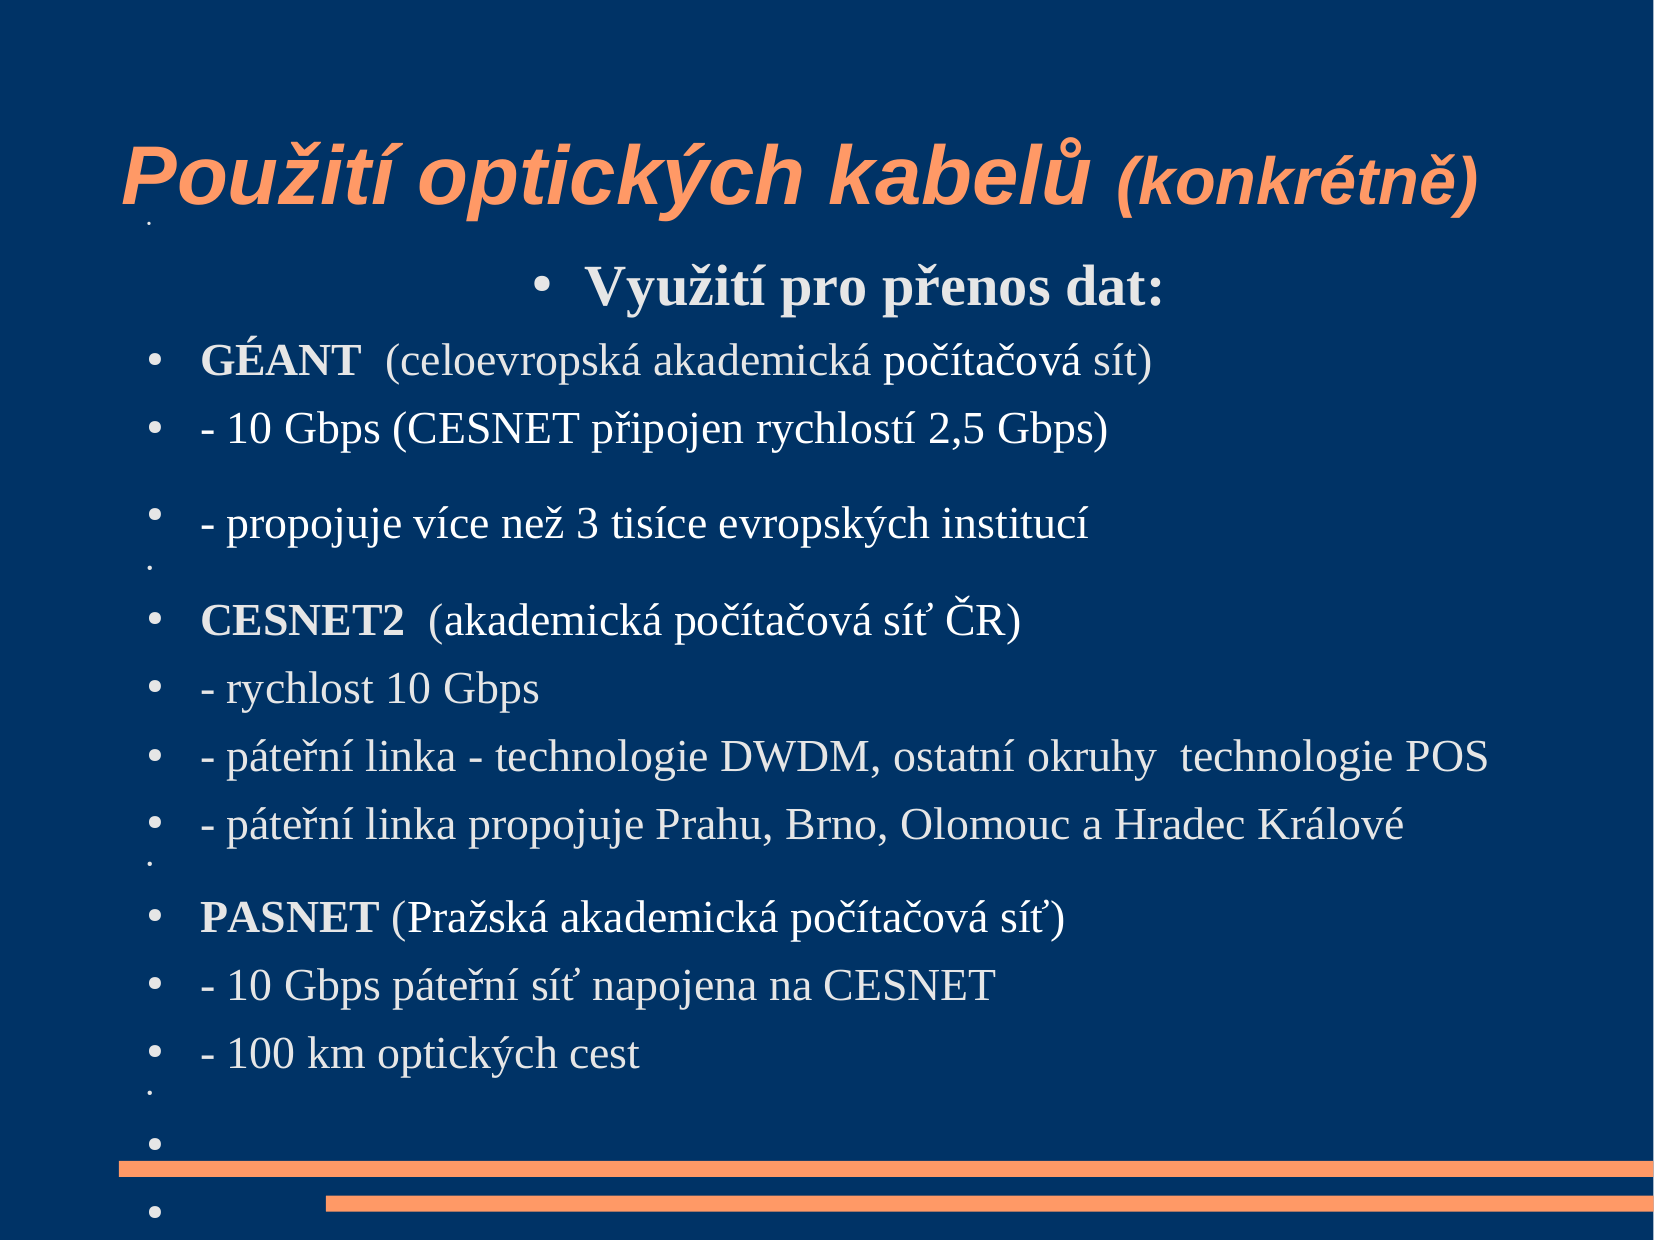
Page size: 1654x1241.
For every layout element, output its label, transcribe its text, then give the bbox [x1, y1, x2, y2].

list Využití pro přenos dat: GÉANT (celoevropská akademická počítačová sít) - 10 Gbps (CESNET připojen rychlostí 2,5 Gbps) - propojuje více než 3 tisíce evropských institucí CESNET2 (akademická počítačová síť ČR) - rychlost 10 Gbps - páteřní linka - technologie DWDM, ostatní okruhy technologie POS - páteřní linka propojuje Prahu, Brno, Olomouc a Hradec Králové PASNET (Pražská akademická počítačová síť) - 10 Gbps páteřní síť napojena na CESNET - 100 km optických cest [112, 212, 1552, 1241]
title Použití optických kabelů (konkrétně) [121, 73, 1534, 212]
